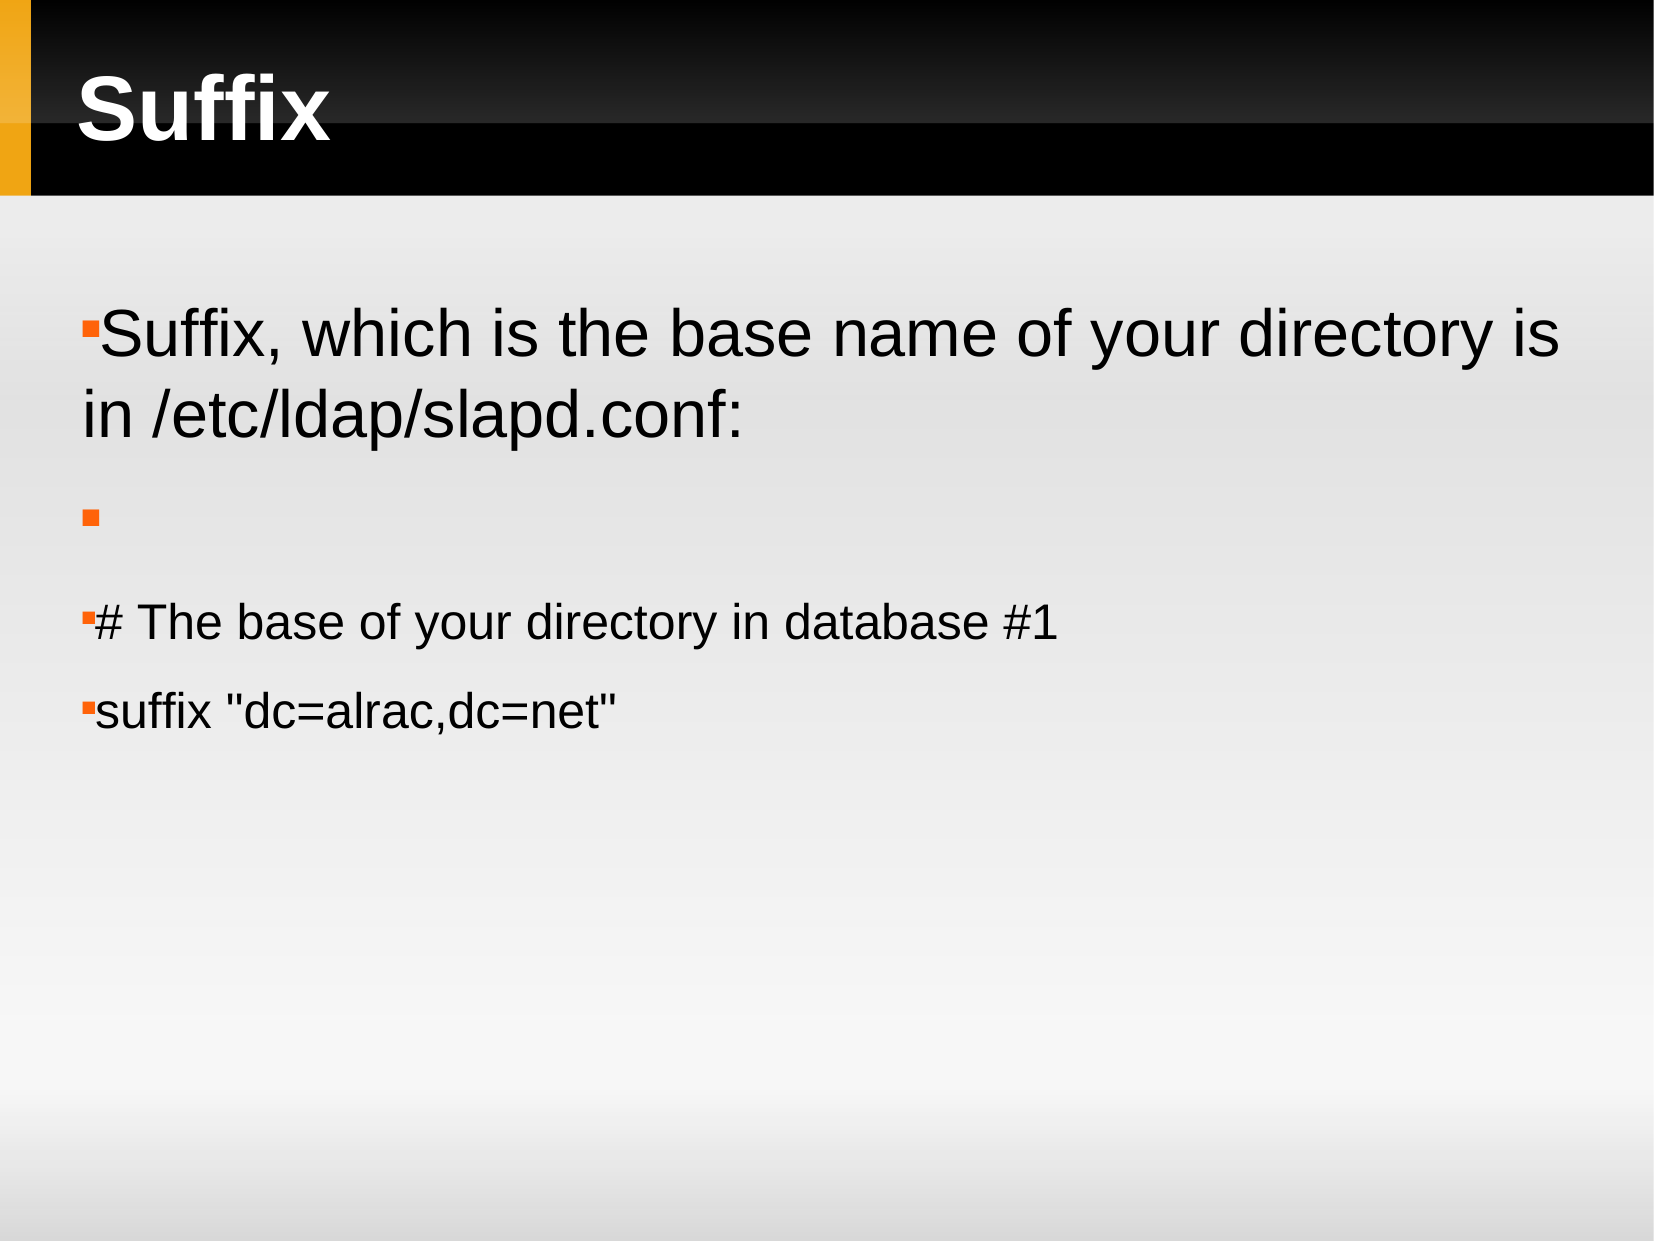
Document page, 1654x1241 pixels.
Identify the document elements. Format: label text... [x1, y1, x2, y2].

title Suffix [76, 7, 1565, 200]
list Suffix, which is the base name of your directory is in /etc/ldap/slapd.conf: # The base of your directory in database #1 suffix "dc=alrac,dc=net" [82, 290, 1571, 1094]
